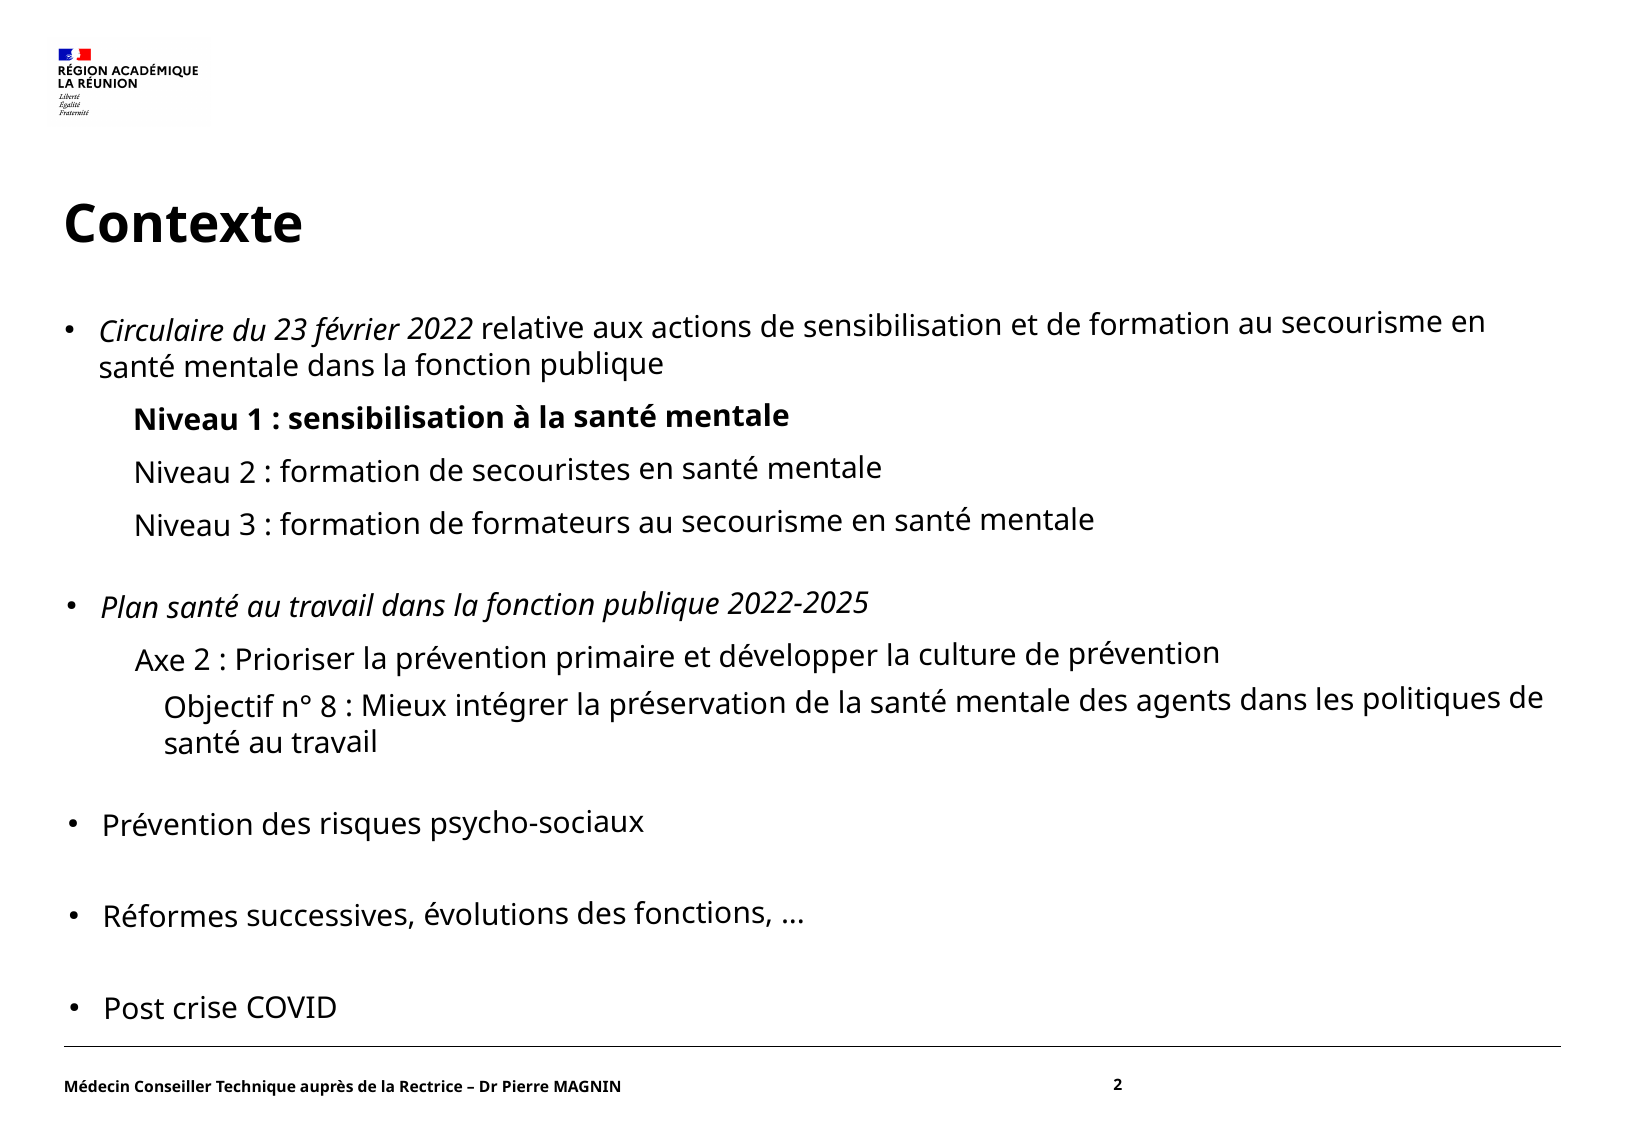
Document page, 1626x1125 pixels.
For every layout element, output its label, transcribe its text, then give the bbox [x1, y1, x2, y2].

title Contexte [63, 196, 1562, 272]
text_box 33 [1114, 1046, 1354, 1125]
text_box Médecin Conseiller Technique auprès de la Rectrice – Dr Pierre MAGNIN [64, 1046, 1114, 1125]
list Circulaire du 23 février 2022 relative aux actions de sensibilisation et de formation au secourisme en santé mentale dans la fonction publique Niveau 1 : sensibilisation à la santé mentale Niveau 2 : formation de secouristes en santé mentale Niveau 3 : formation de formateurs au secourisme en santé mentale Plan santé au travail dans la fonction publique 2022-2025 Axe 2 : Prioriser la prévention primaire et développer la culture de prévention Objectif n° 8 : Mieux intégrer la préservation de la santé mentale des agents dans les politiques de santé au travail Prévention des risques psycho-sociaux Réformes successives, évolutions des fonctions, ... Post crise COVID [64, 301, 1562, 1027]
picture [47, 37, 211, 127]
